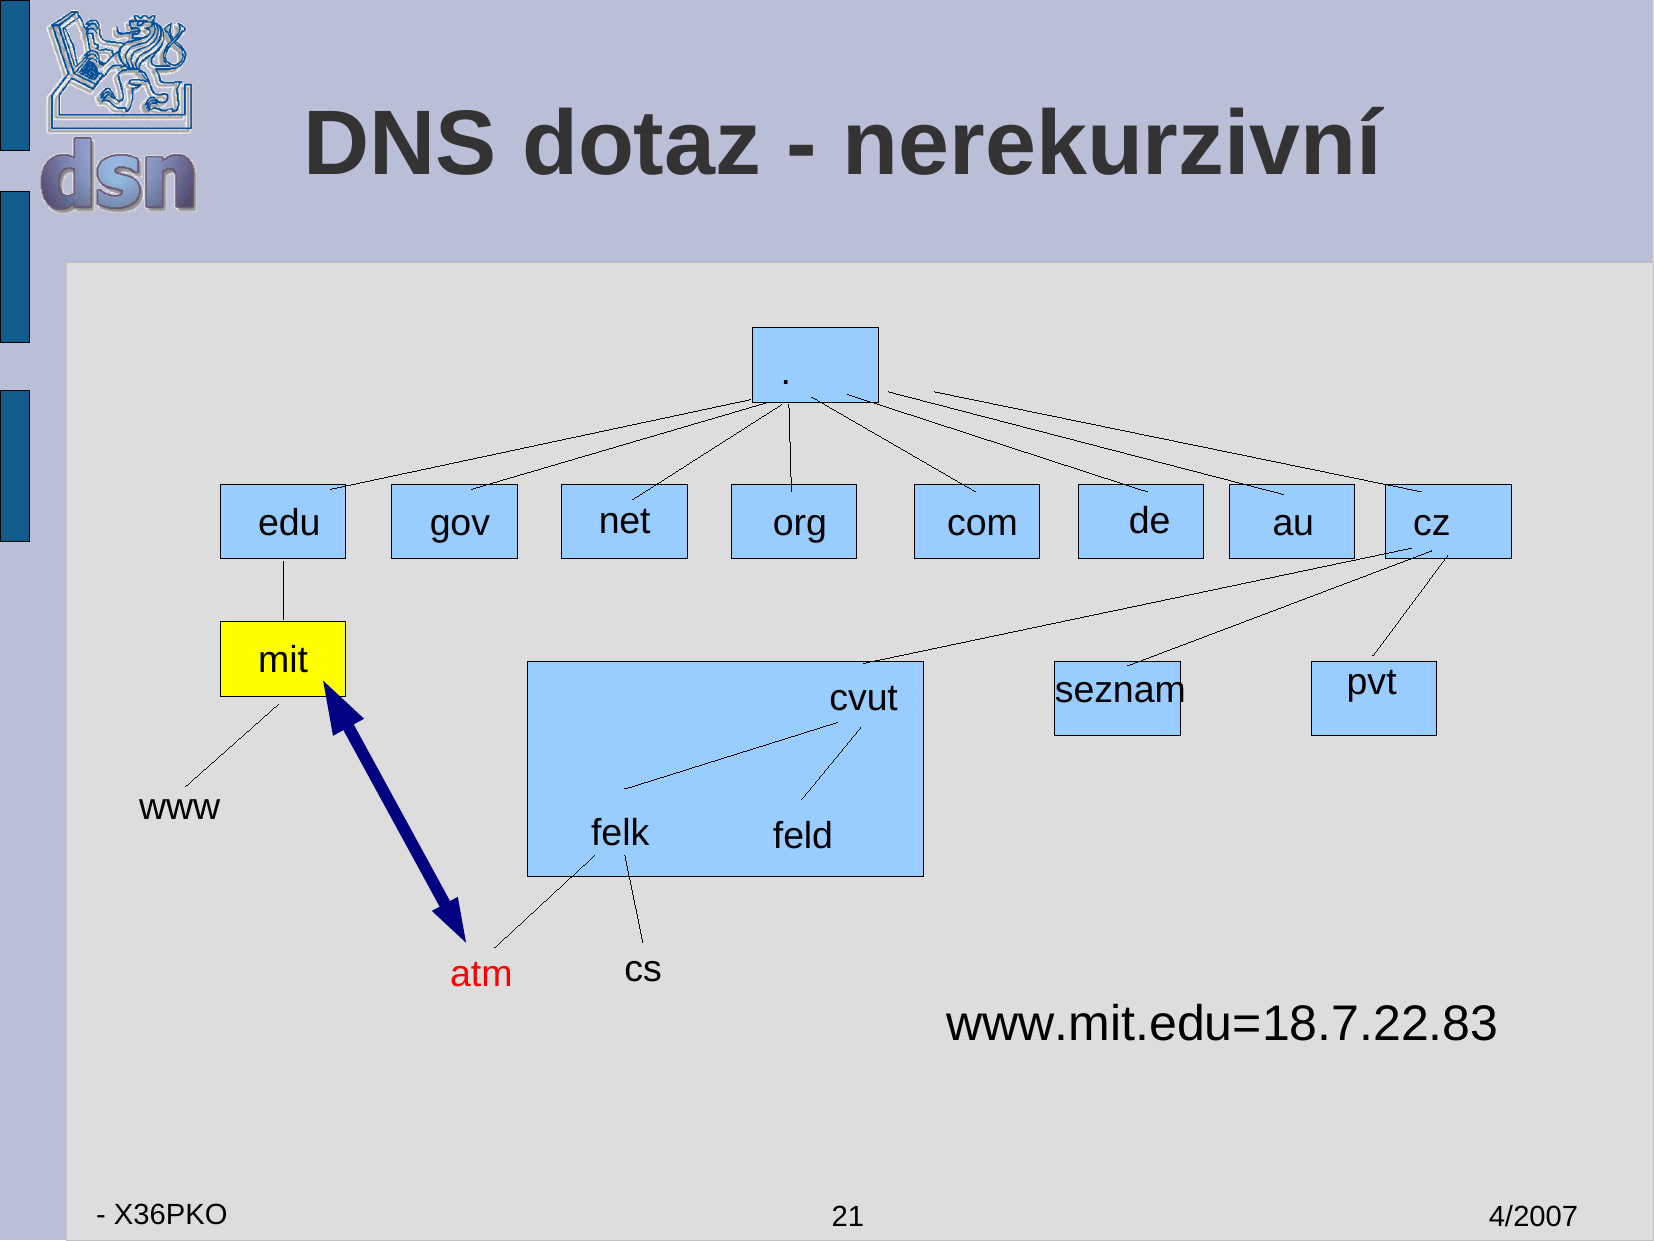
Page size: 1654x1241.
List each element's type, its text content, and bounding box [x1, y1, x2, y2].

text_box [561, 484, 688, 559]
text_box net [583, 491, 666, 549]
text_box [1054, 718, 1181, 736]
text_box cs [609, 940, 677, 997]
text_box [1229, 484, 1355, 559]
text_box felk [576, 804, 665, 862]
text_box [731, 484, 857, 559]
title DNS dotaz - nerekurzivní [210, 39, 1478, 247]
text_box www.mit.edu=18.7.22.83 [932, 987, 1514, 1059]
text_box mit [220, 621, 346, 697]
text_box gov [414, 494, 505, 552]
text_box www [124, 778, 233, 836]
text_box [220, 484, 346, 559]
text_box feld [758, 806, 849, 864]
text_box seznam [1039, 660, 1201, 718]
text_box [391, 484, 518, 559]
text_box [1078, 484, 1204, 559]
text_box [1385, 484, 1512, 559]
text_box com [932, 494, 1033, 552]
text_box . [765, 343, 807, 401]
text_box [1311, 661, 1437, 736]
picture [10, 10, 223, 230]
text_box edu [243, 494, 336, 552]
text_box [914, 484, 1040, 559]
text_box atm [435, 945, 528, 1002]
text_box pvt [1331, 653, 1412, 711]
text_box de [1114, 491, 1186, 549]
text_box [752, 327, 879, 403]
text_box org [758, 494, 842, 552]
text_box au [1257, 494, 1329, 552]
text_box cz [1398, 494, 1466, 552]
text_box [527, 661, 924, 877]
text_box cvut [814, 668, 913, 726]
